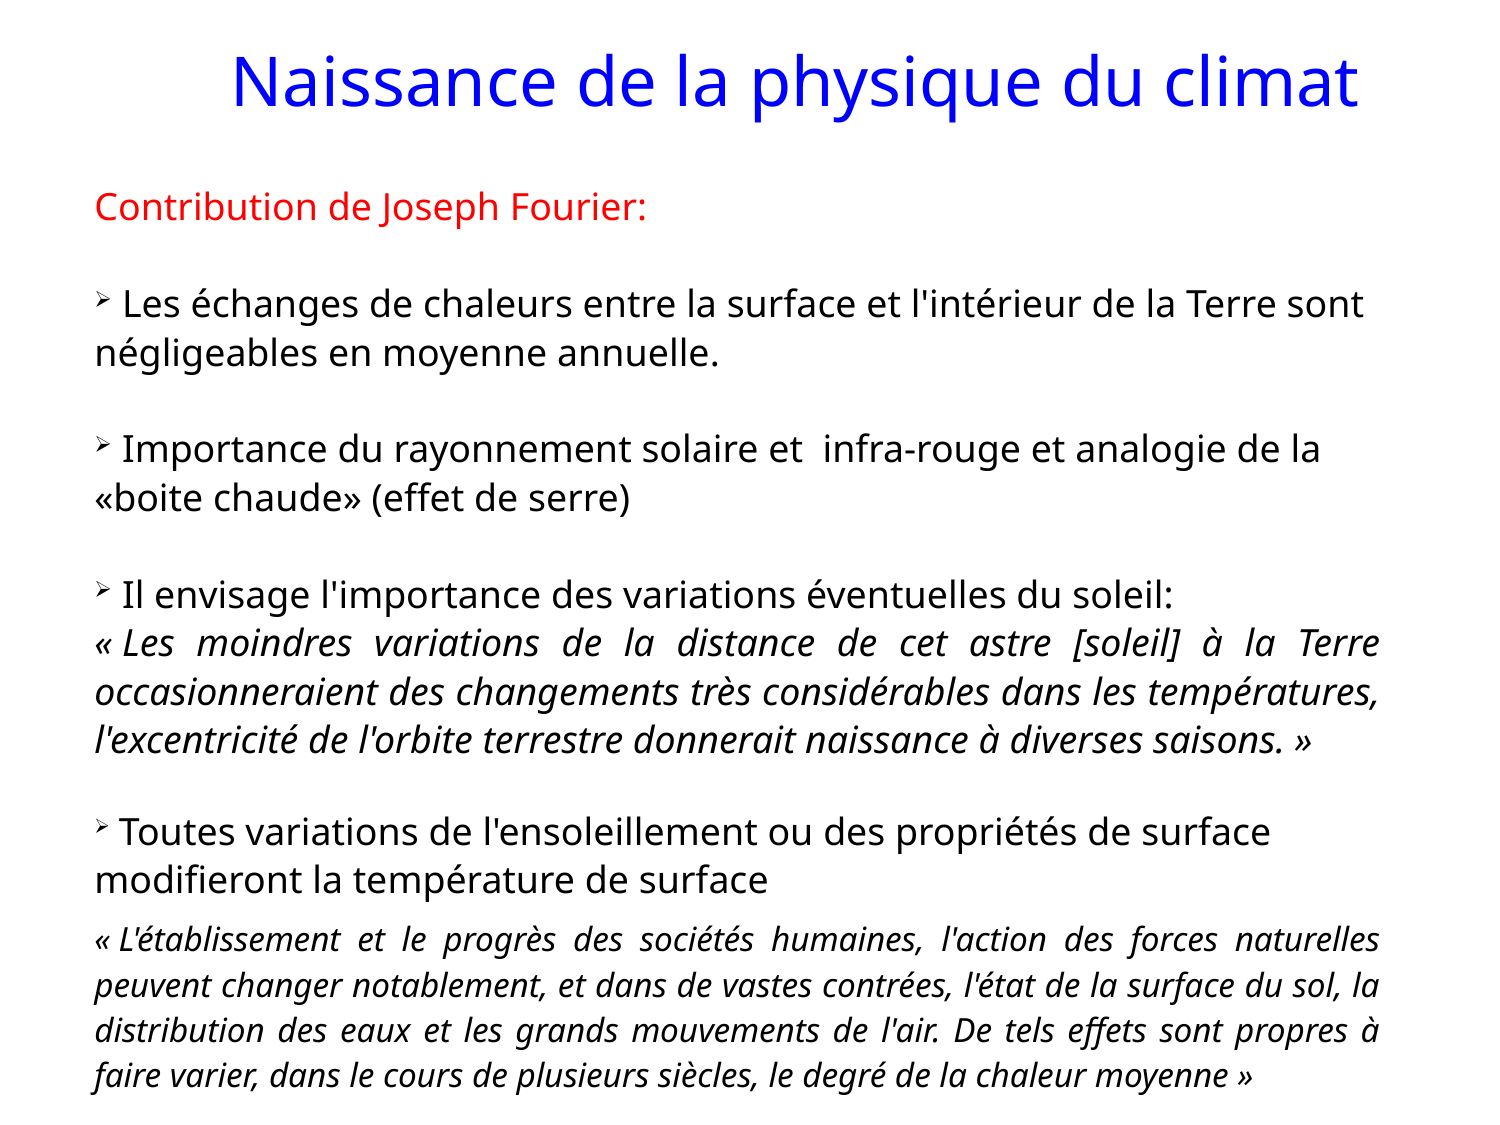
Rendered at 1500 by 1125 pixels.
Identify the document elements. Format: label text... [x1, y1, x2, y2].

title Naissance de la physique du climat [79, 40, 1500, 131]
text_box Contribution de Joseph Fourier: Les échanges de chaleurs entre la surface et l'intérieur de la Terre sont négligeables en moyenne annuelle. Importance du rayonnement solaire et infra-rouge et analogie de la «boite chaude» (effet de serre) Il envisage l'importance des variations éventuelles du soleil: « Les moindres variations de la distance de cet astre [soleil] à la Terre occasionneraient des changements très considérables dans les températures, l'excentricité de l'orbite terrestre donnerait naissance à diverses saisons. » Toutes variations de l'ensoleillement ou des propriétés de surface modifieront la température de surface « L'établissement et le progrès des sociétés humaines, l'action des forces naturelles peuvent changer notablement, et dans de vastes contrées, l'état de la surface du sol, la distribution des eaux et les grands mouvements de l'air. De tels effets sont propres à faire varier, dans le cours de plusieurs siècles, le degré de la chaleur moyenne » [80, 173, 1396, 1029]
